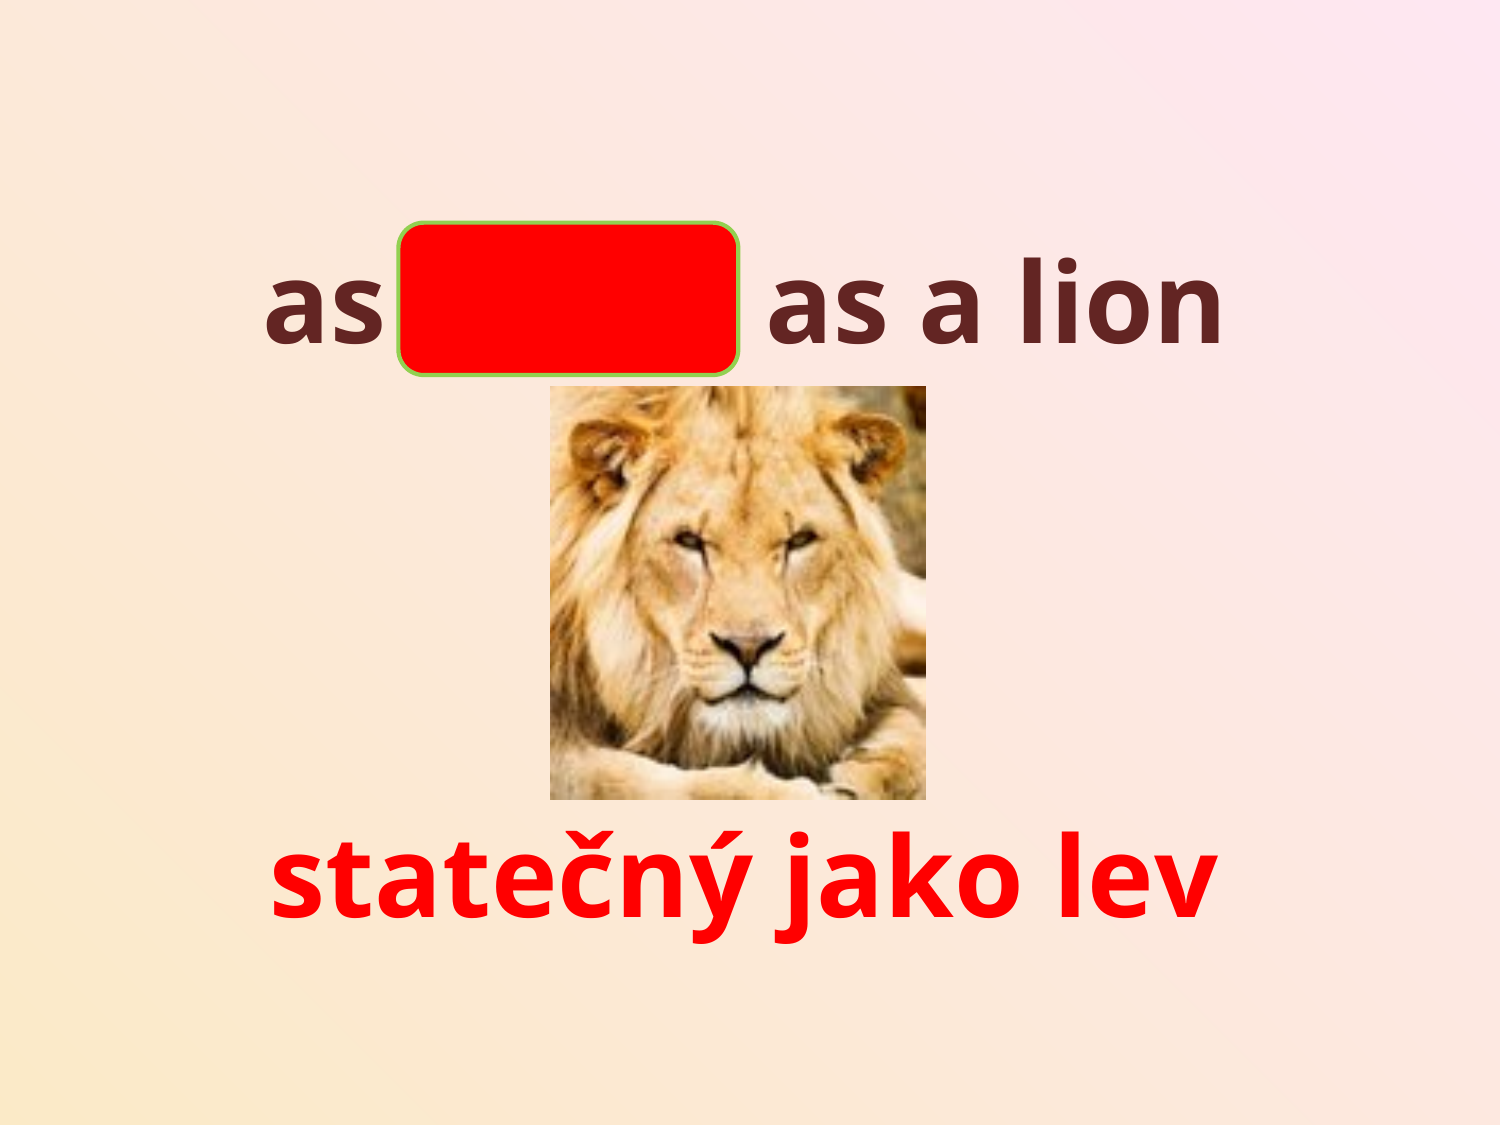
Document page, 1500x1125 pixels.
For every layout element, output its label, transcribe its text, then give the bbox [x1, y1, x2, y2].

text_box [398, 222, 739, 376]
picture [550, 386, 926, 800]
text_box statečný jako lev [163, 796, 1325, 948]
title as brave as a lion [70, 199, 1421, 401]
